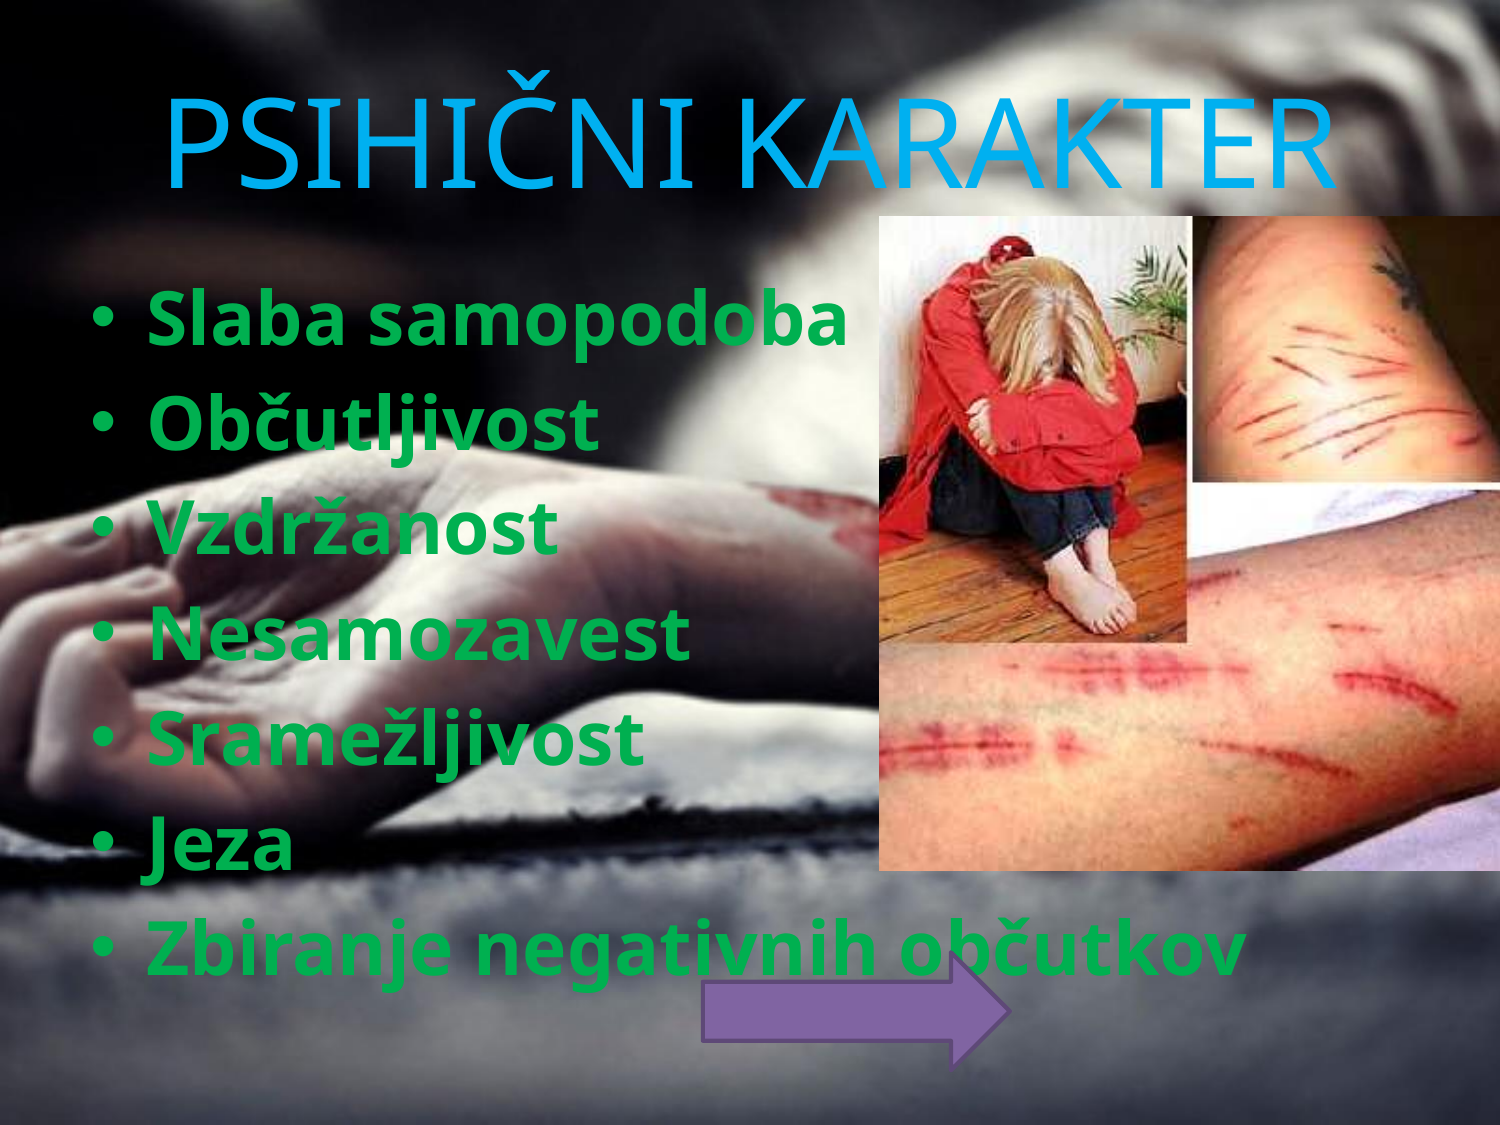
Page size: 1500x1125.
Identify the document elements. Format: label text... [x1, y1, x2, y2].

list Slaba samopodoba Občutljivost Vzdržanost Nesamozavest Sramežljivost Jeza Zbiranje negativnih občutkov [75, 262, 1425, 1005]
picture [0, 0, 1500, 1125]
title PSIHIČNI KARAKTER [75, 45, 1425, 233]
text_box [702, 952, 1010, 1071]
